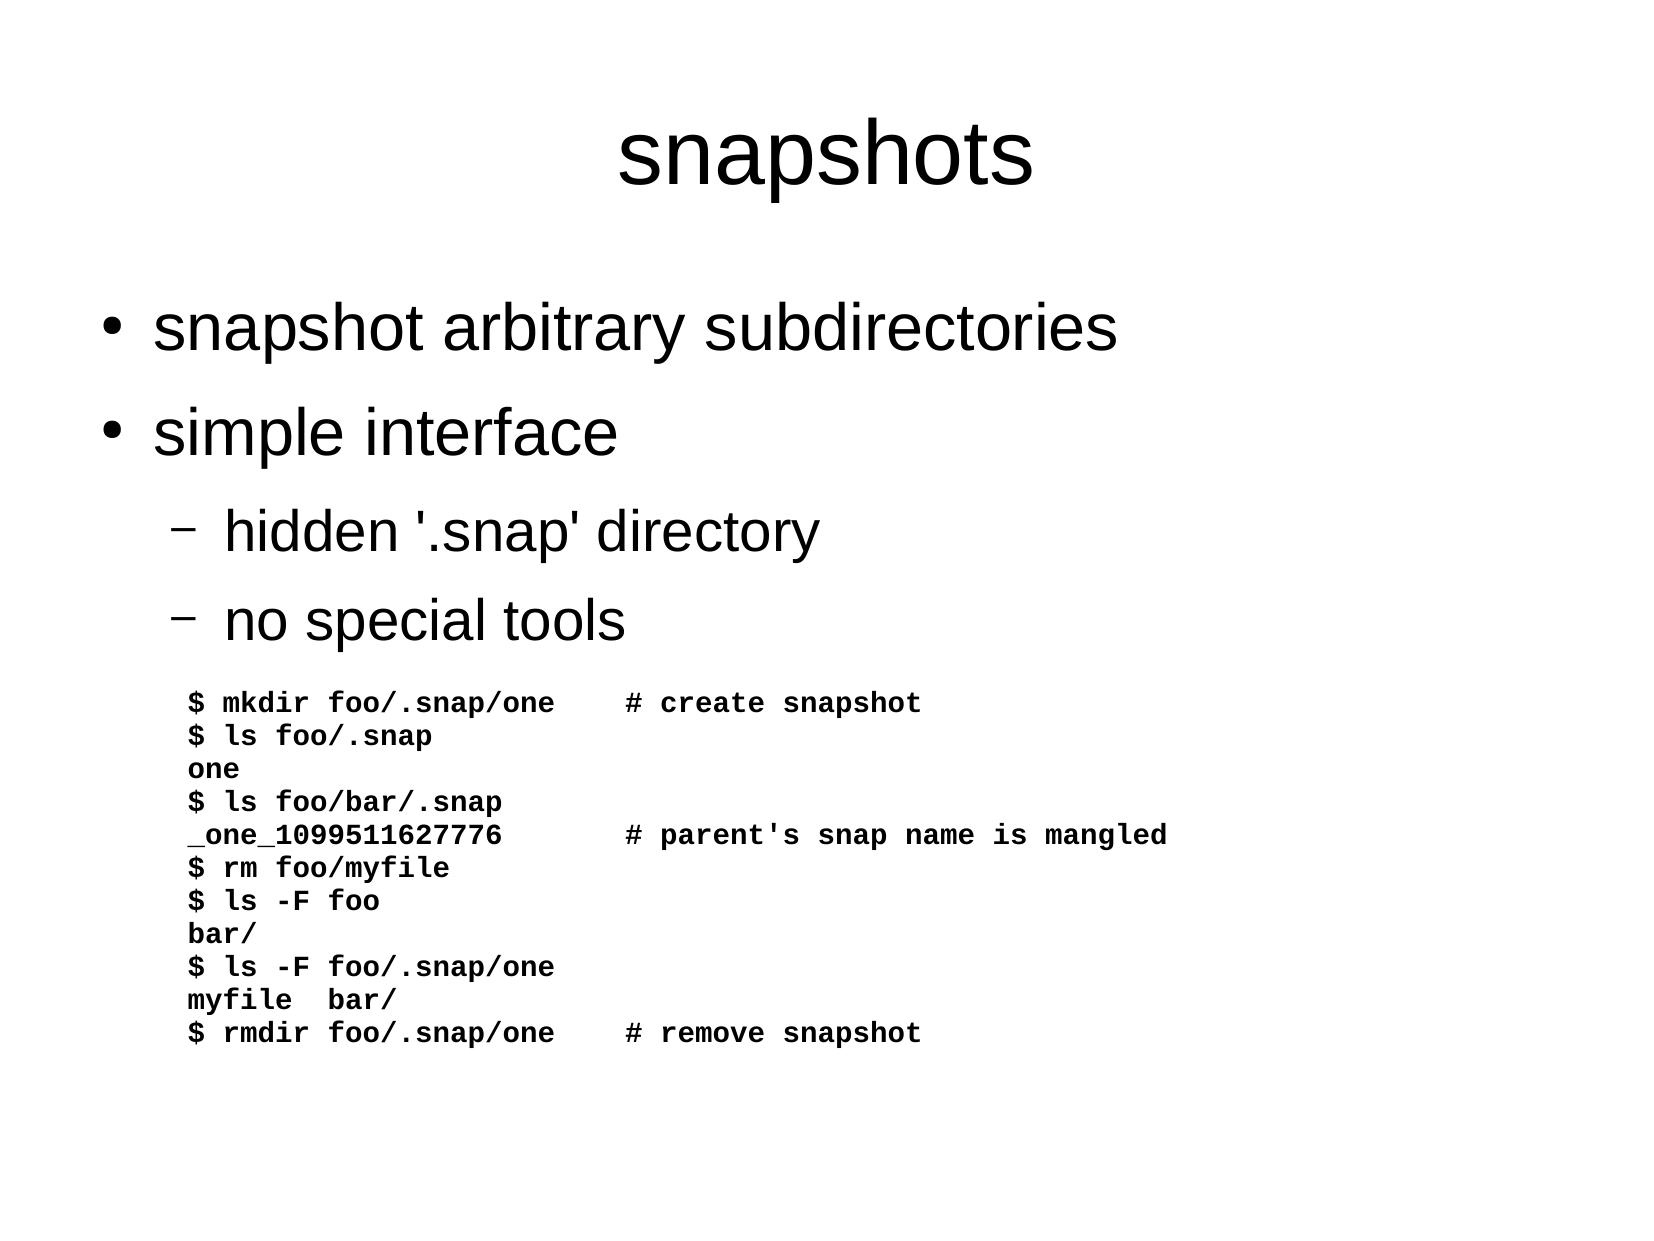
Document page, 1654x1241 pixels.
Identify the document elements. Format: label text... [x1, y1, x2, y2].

title snapshots [82, 49, 1571, 257]
list snapshot arbitrary subdirectories simple interface hidden '.snap' directory no special tools [82, 290, 1571, 631]
text_box $ mkdir foo/.snap/one # create snapshot $ ls foo/.snap one $ ls foo/bar/.snap _one_1099511627776 # parent's snap name is mangled $ rm foo/myfile $ ls -F foo bar/ $ ls -F foo/.snap/one myfile bar/ $ rmdir foo/.snap/one # remove snapshot [172, 680, 1654, 1088]
